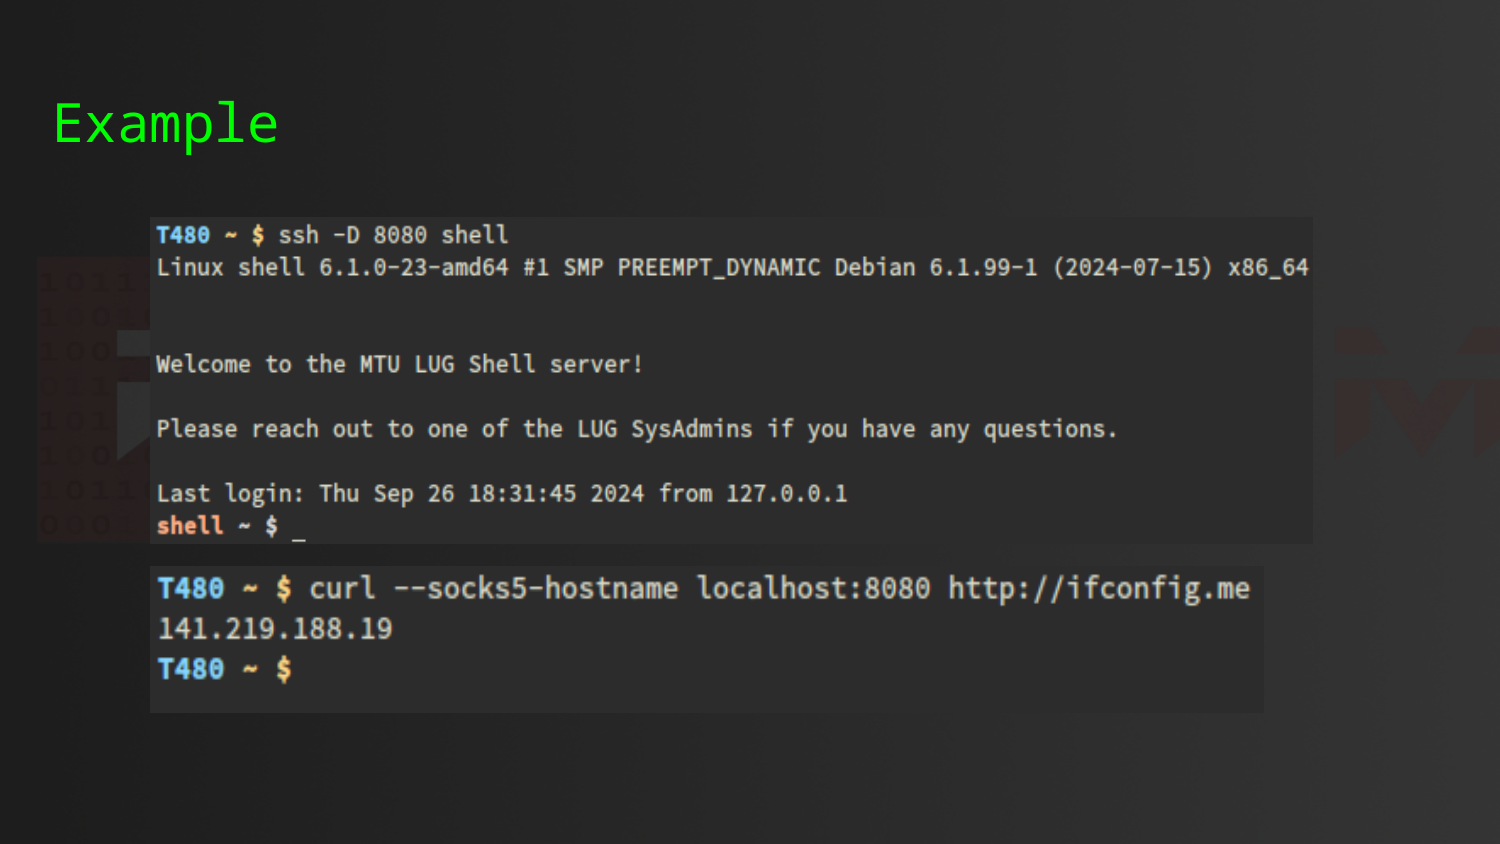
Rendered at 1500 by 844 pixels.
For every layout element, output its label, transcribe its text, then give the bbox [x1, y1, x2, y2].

title Example [37, 72, 1500, 167]
picture [0, 0, 1500, 844]
